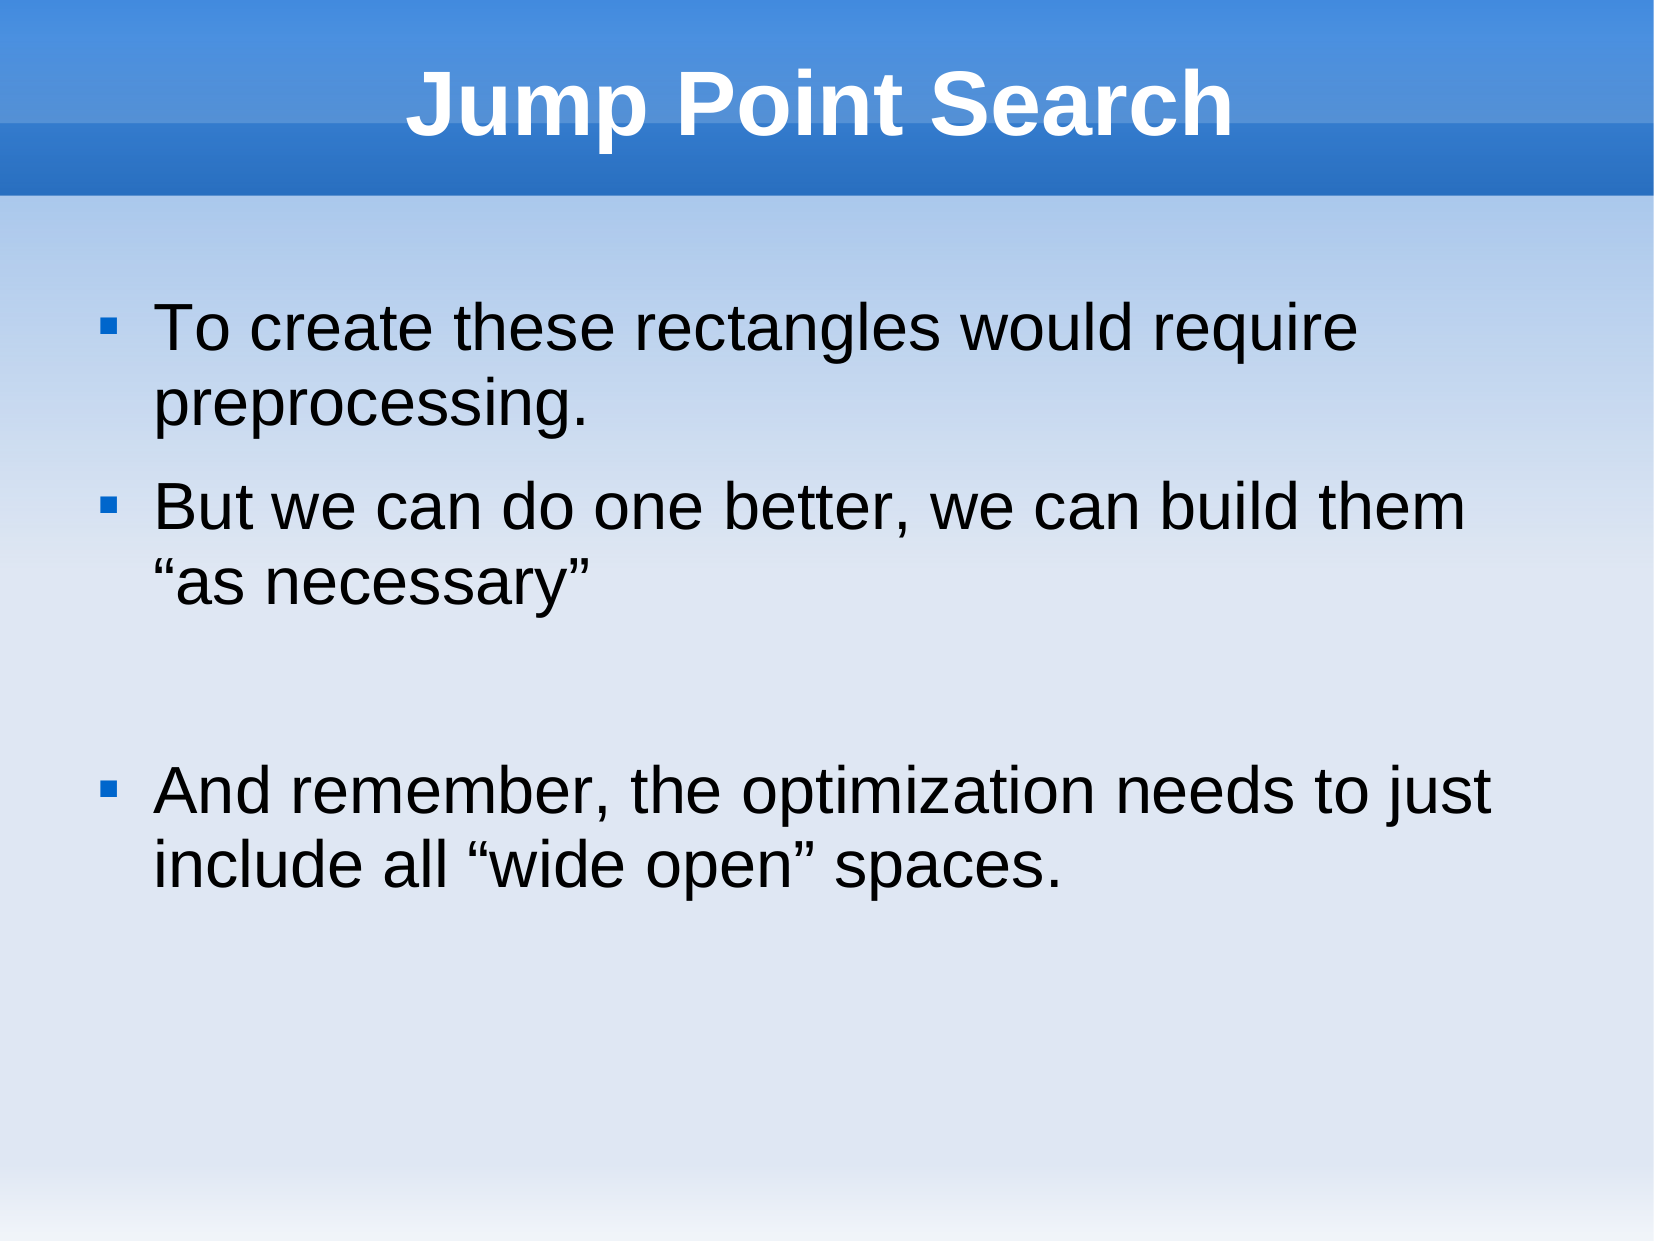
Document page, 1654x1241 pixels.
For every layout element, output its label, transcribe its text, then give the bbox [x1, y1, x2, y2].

title Jump Point Search [76, 0, 1565, 208]
list To create these rectangles would require preprocessing. But we can do one better, we can build them “as necessary” And remember, the optimization needs to just include all “wide open” spaces. [82, 290, 1571, 1109]
picture [0, 0, 1654, 1241]
